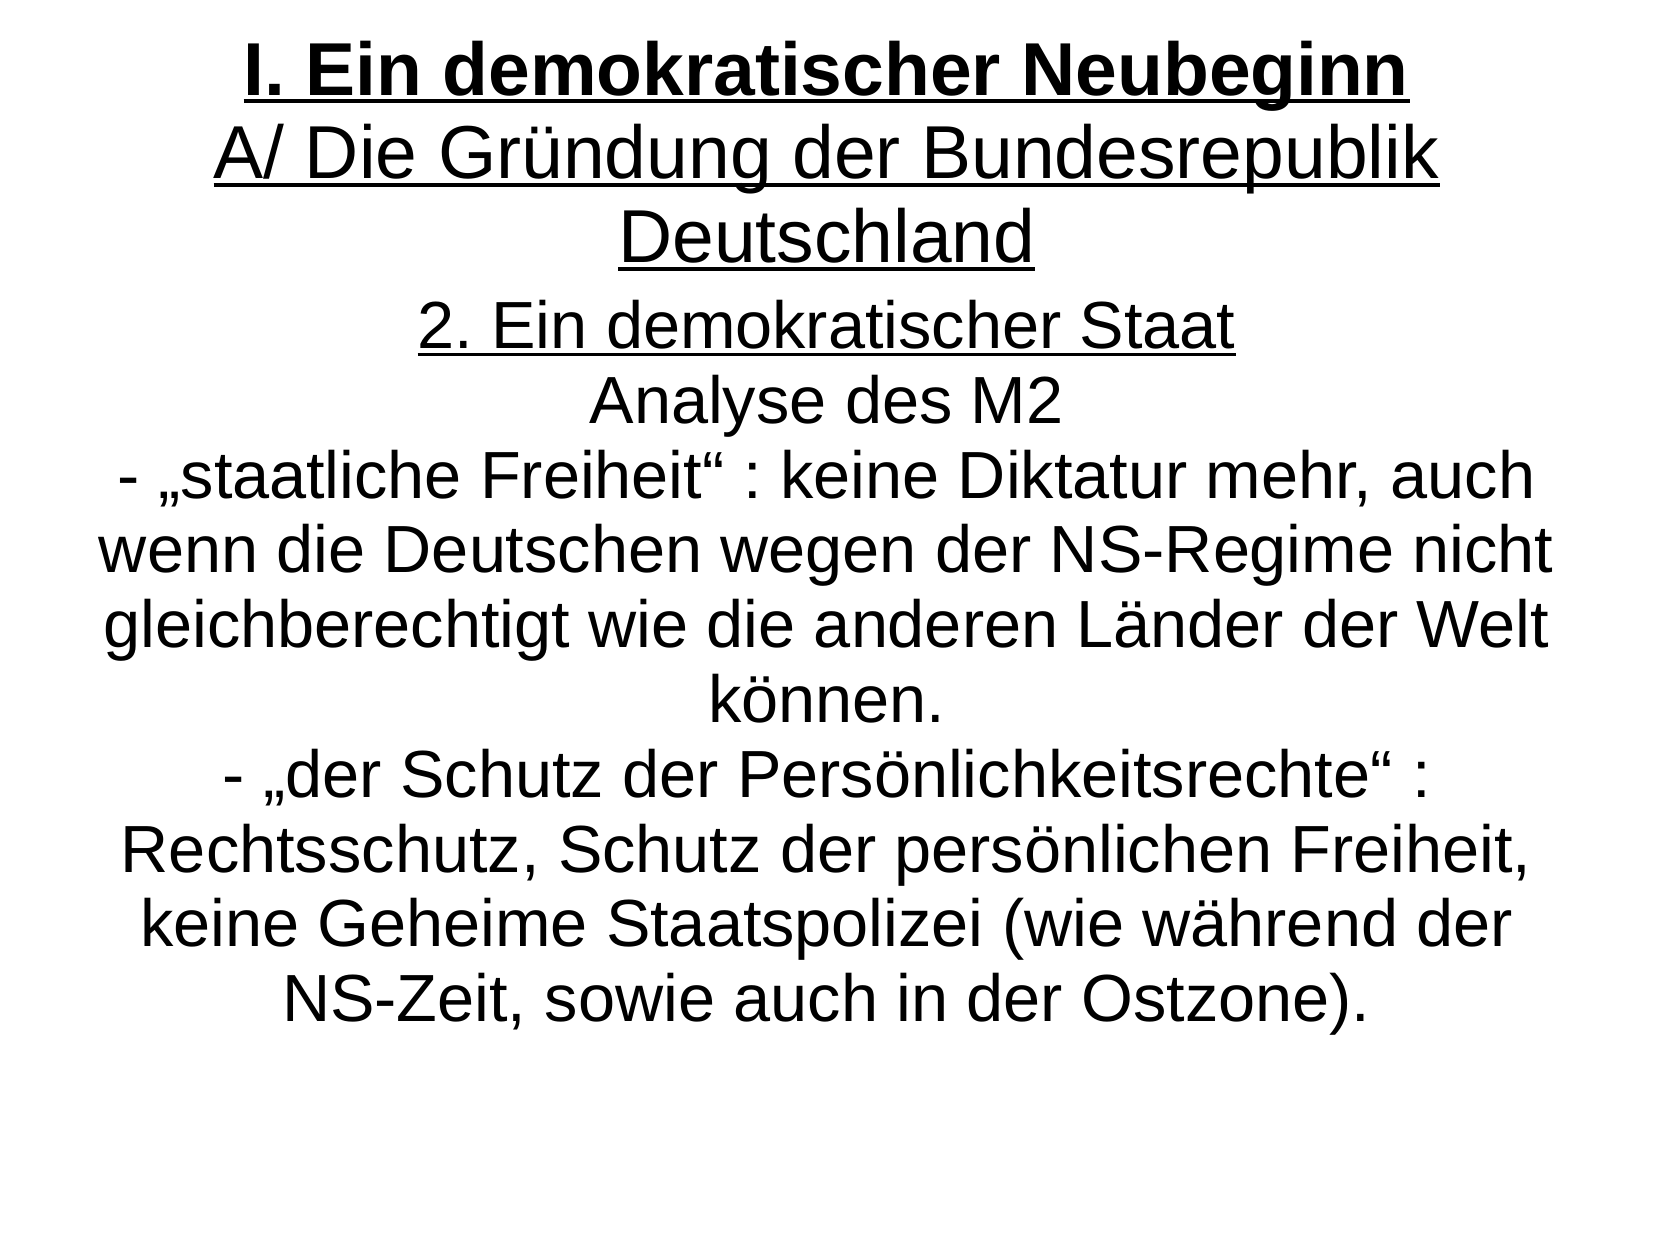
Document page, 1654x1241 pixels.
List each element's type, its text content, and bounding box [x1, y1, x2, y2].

subtitle 2. Ein demokratischer Staat Analyse des M2 - „staatliche Freiheit“ : keine Diktatur mehr, auch wenn die Deutschen wegen der NS-Regime nicht gleichberechtigt wie die anderen Länder der Welt können. - „der Schutz der Persönlichkeitsrechte“ : Rechtsschutz, Schutz der persönlichen Freiheit, keine Geheime Staatspolizei (wie während der NS-Zeit, sowie auch in der Ostzone). [82, 288, 1571, 1111]
title I. Ein demokratischer Neubeginn A/ Die Gründung der Bundesrepublik Deutschland [82, 26, 1571, 279]
